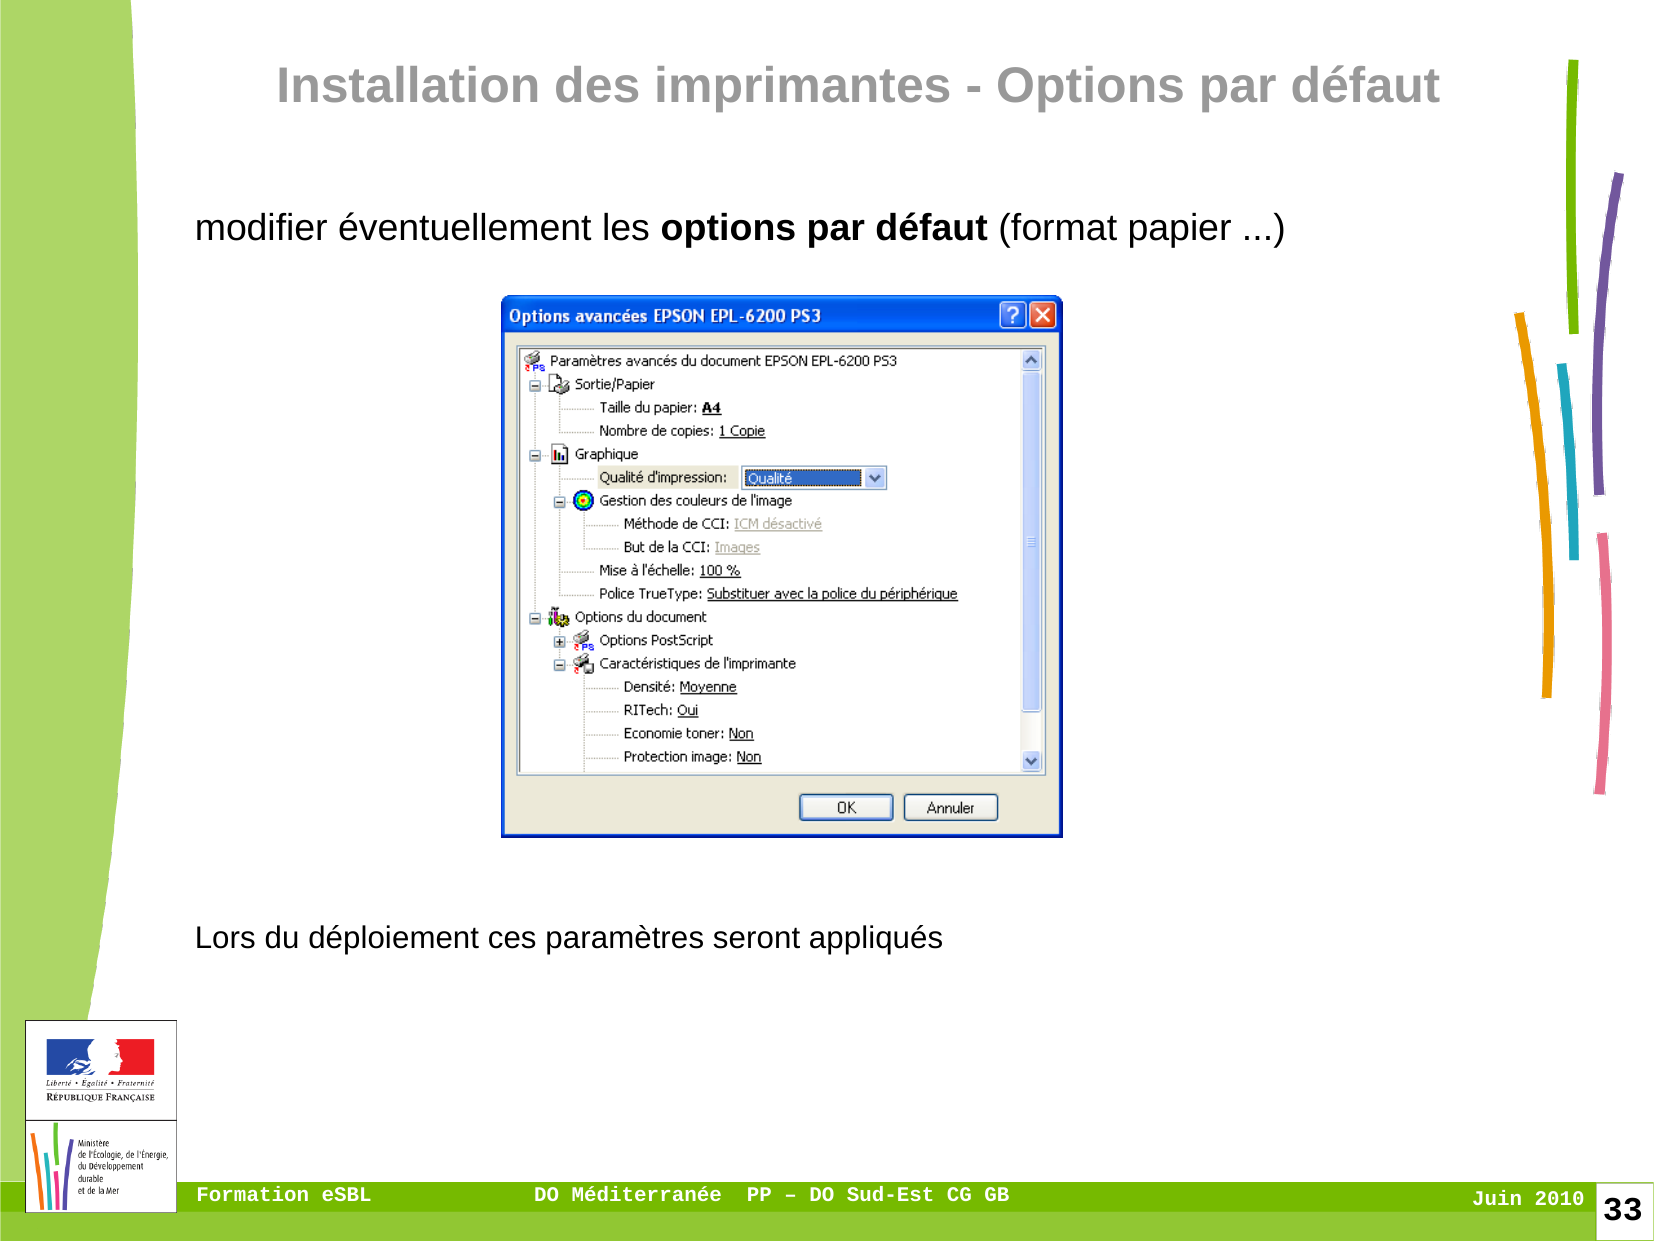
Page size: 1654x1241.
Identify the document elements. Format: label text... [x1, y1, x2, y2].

list modifier éventuellement les options par défaut (format papier ...) Lors du déploiement ces paramètres seront appliqués [177, 206, 1506, 229]
picture [0, 0, 1654, 1241]
